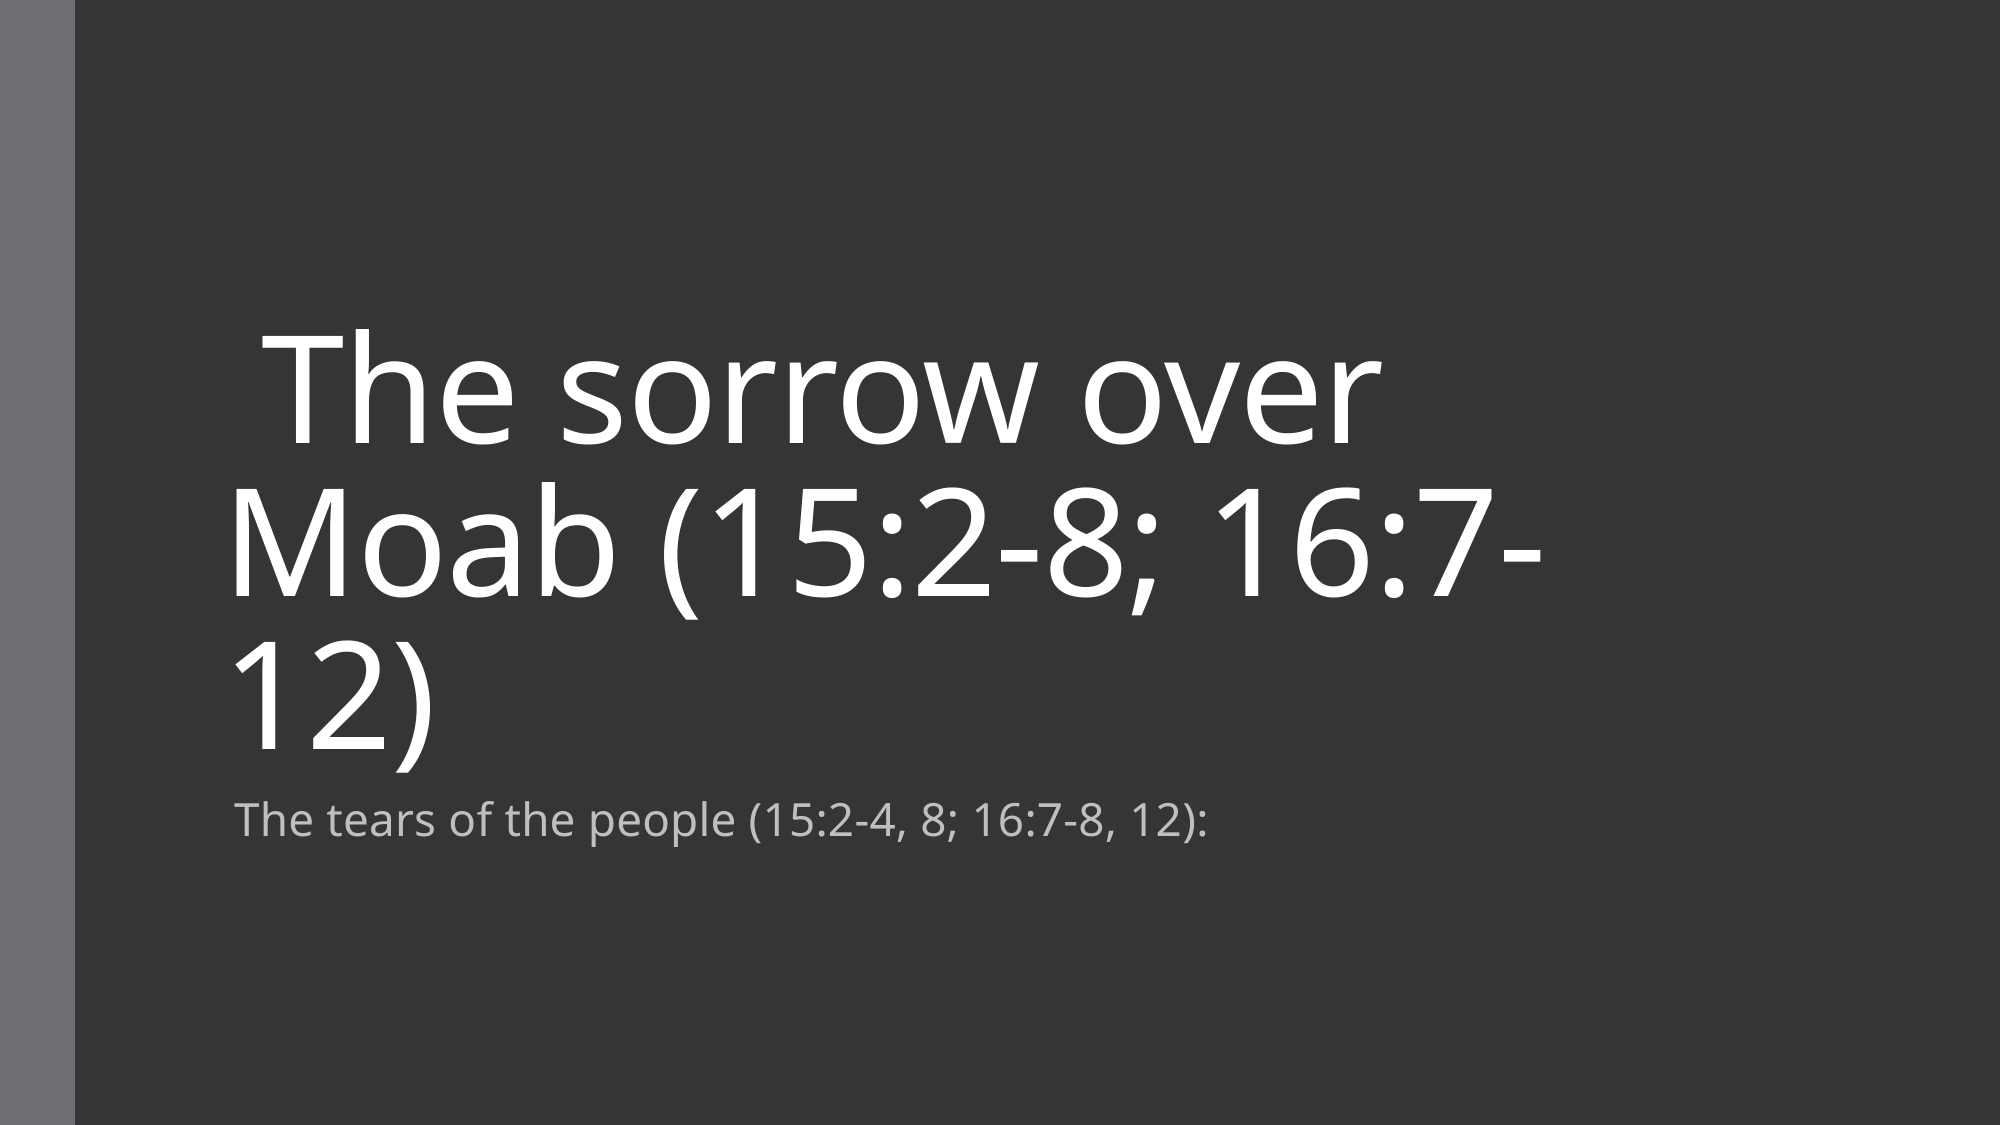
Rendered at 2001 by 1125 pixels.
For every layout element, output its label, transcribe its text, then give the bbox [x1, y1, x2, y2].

subtitle The tears of the people (15:2-4, 8; 16:7-8, 12): [206, 787, 1752, 1066]
title The sorrow over Moab (15:2-8; 16:7-12) [206, 124, 1752, 787]
